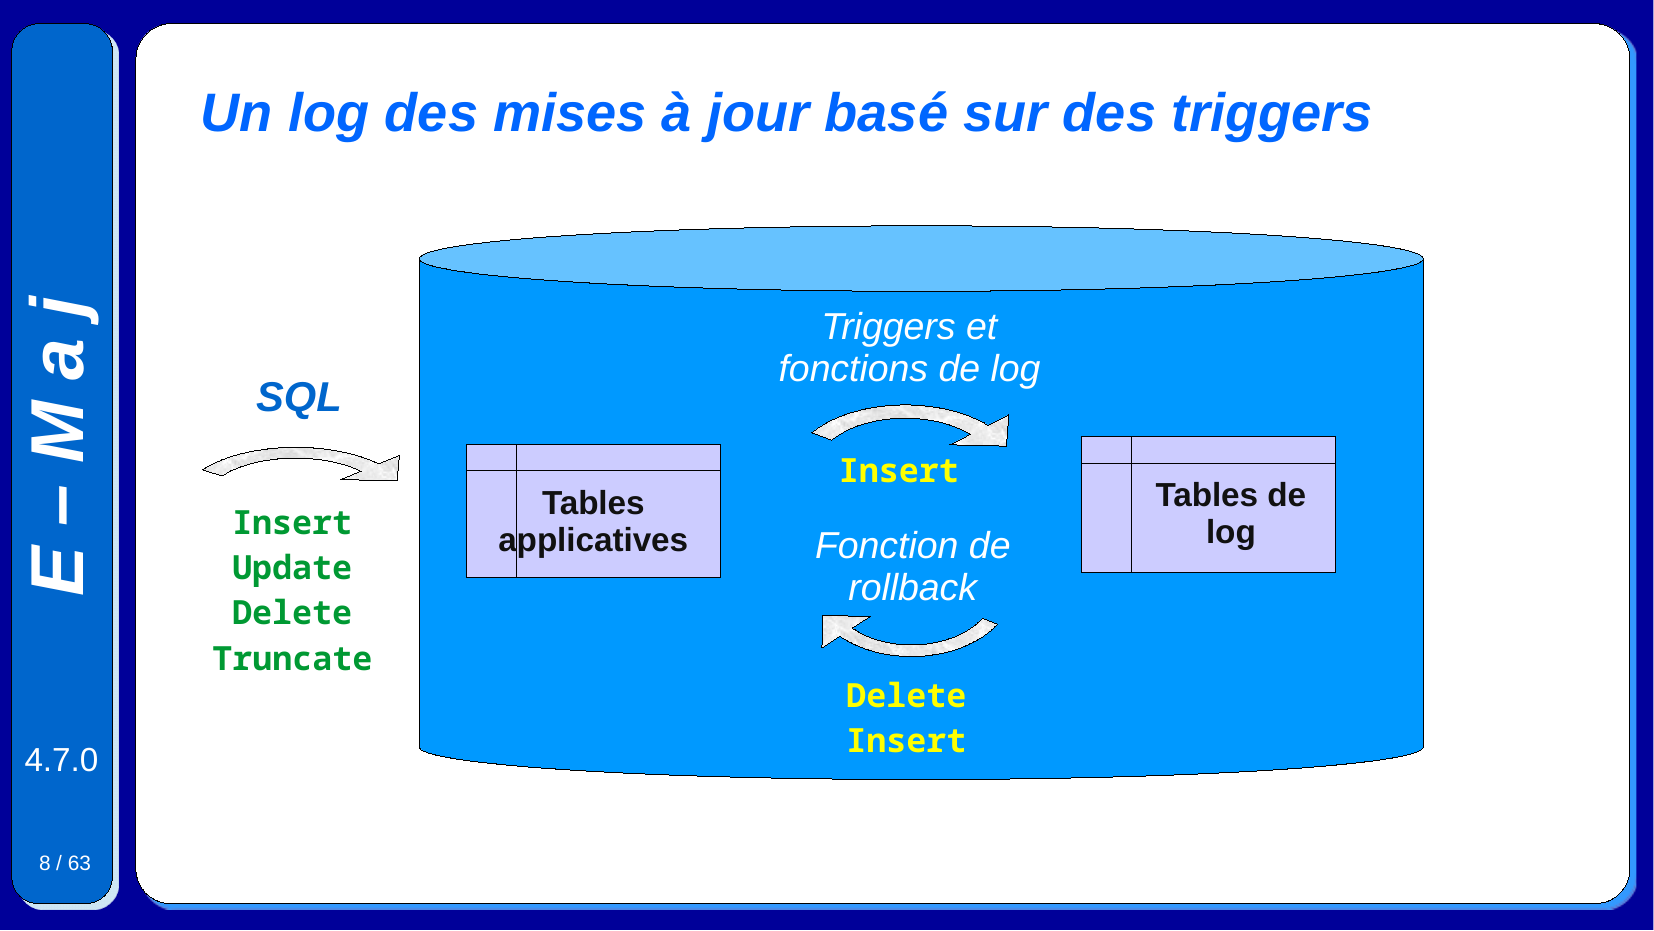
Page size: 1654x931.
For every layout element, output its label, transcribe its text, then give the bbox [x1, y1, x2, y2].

text_box Delete Insert [802, 664, 1010, 759]
text_box [419, 260, 1424, 780]
text_box Fonction de rollback [755, 516, 1070, 616]
text_box [202, 447, 400, 481]
list Pour des actions comme : renommer la table, changer son schéma, ajouter/supprimer/renommer une colonne, changer le type d’une colonne La table de log doit aussi changer de structure 3 étapes Sortie de la table de son groupe de tables ALTER TABLE Entrée de la table dans son groupe de tables Contrainte : un rollback E-Maj à une marque antérieure ne pourra pas remonter au-delà du changement de structure Idem pour renommer une séquence ou changer son schéma [419, 225, 1424, 292]
text_box Insert Update Delete Truncate [183, 491, 402, 661]
text_box Triggers et fonctions de log [761, 298, 1058, 398]
title Un log des mises à jour basé sur des triggers [200, 34, 1575, 191]
text_box Tables de log [1138, 468, 1323, 561]
text_box Insert [817, 439, 981, 494]
text_box SQL [194, 366, 404, 428]
text_box Tables applicatives [448, 476, 739, 569]
